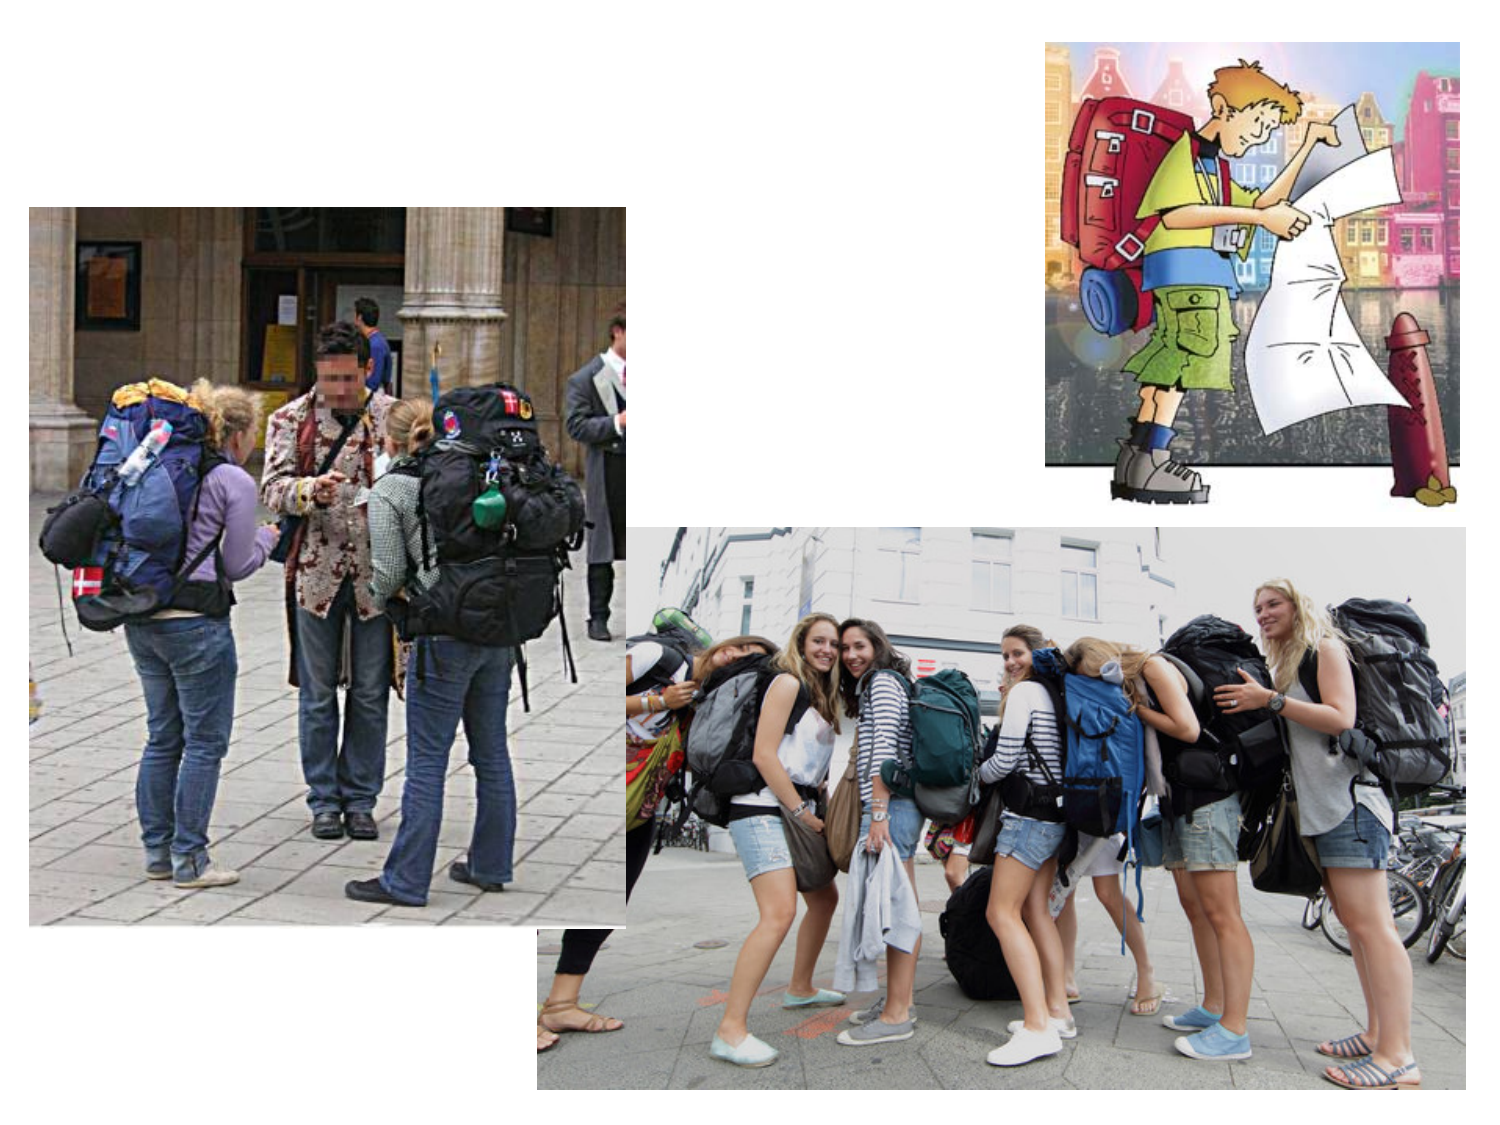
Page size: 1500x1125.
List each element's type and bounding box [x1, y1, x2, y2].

picture [1045, 42, 1460, 512]
picture [29, 207, 1466, 1090]
